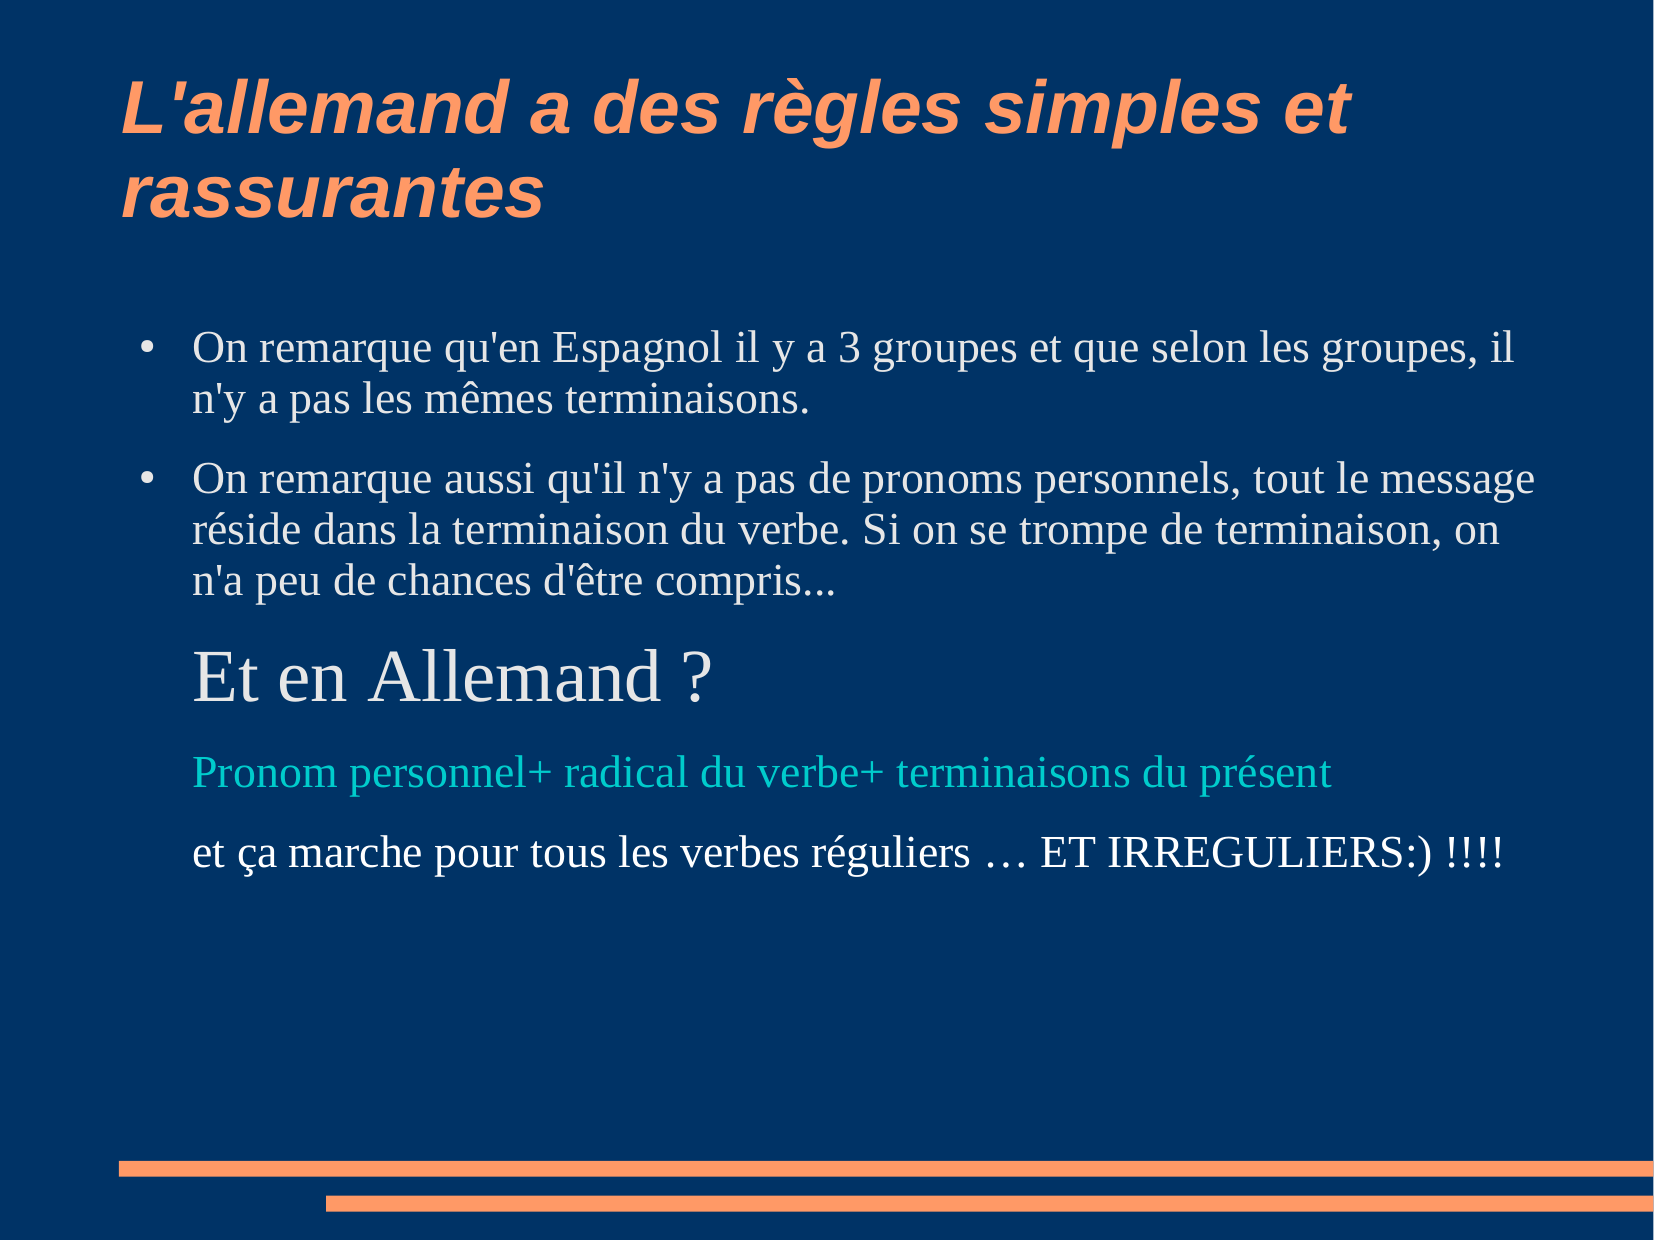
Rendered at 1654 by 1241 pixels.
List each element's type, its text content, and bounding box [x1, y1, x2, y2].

list On remarque qu'en Espagnol il y a 3 groupes et que selon les groupes, il n'y a pas les mêmes terminaisons. On remarque aussi qu'il n'y a pas de pronoms personnels, tout le message réside dans la terminaison du verbe. Si on se trompe de terminaison, on n'a peu de chances d'être compris... Et en Allemand ? Pronom personnel+ radical du verbe+ terminaisons du présent et ça marche pour tous les verbes réguliers … ET IRREGULIERS:) !!!! [121, 322, 1561, 1132]
title L'allemand a des règles simples et rassurantes [121, 46, 1534, 254]
